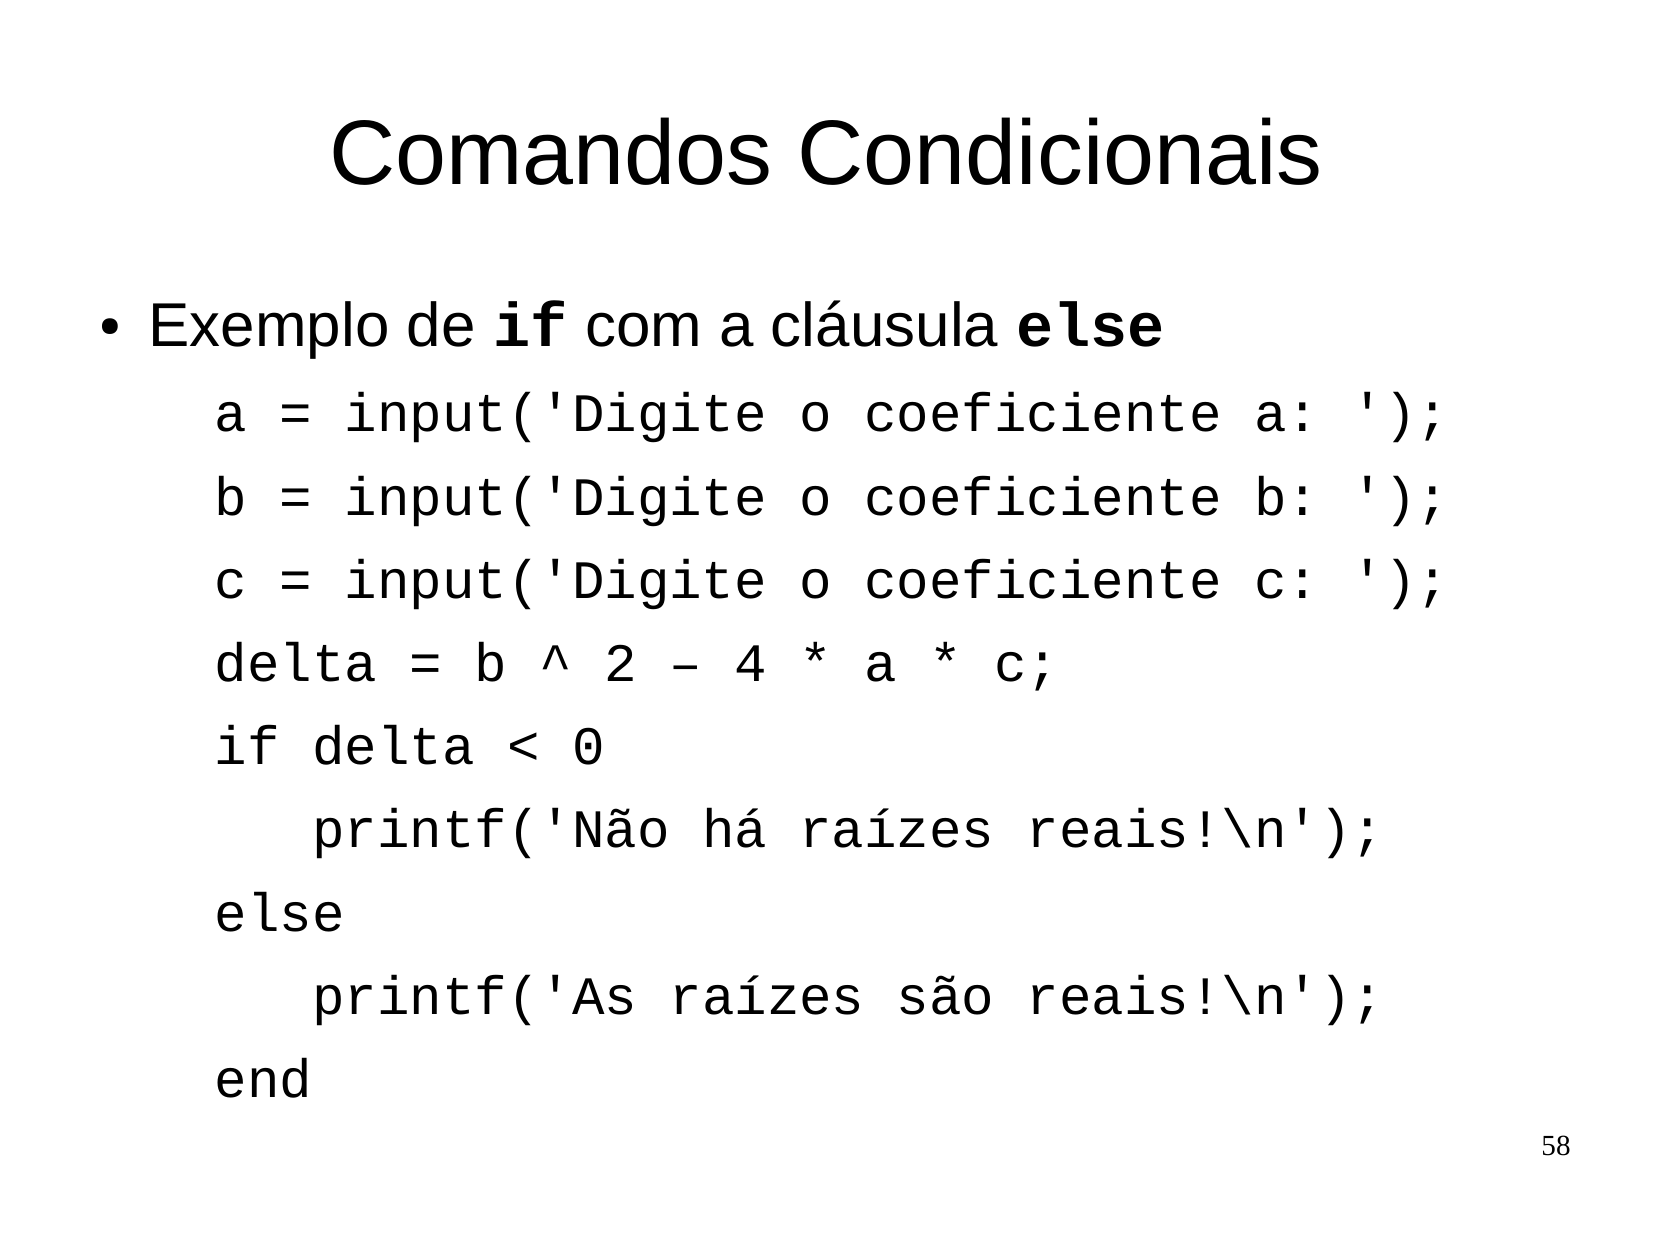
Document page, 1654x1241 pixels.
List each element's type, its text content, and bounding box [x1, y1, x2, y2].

list Exemplo de if com a cláusula else a = input('Digite o coeficiente a: '); b = input('Digite o coeficiente b: '); c = input('Digite o coeficiente c: '); delta = b ^ 2 – 4 * a * c; if delta < 0 printf('Não há raízes reais!\n'); else printf('As raízes são reais!\n'); end [82, 290, 1571, 1123]
title Comandos Condicionais [82, 49, 1571, 257]
